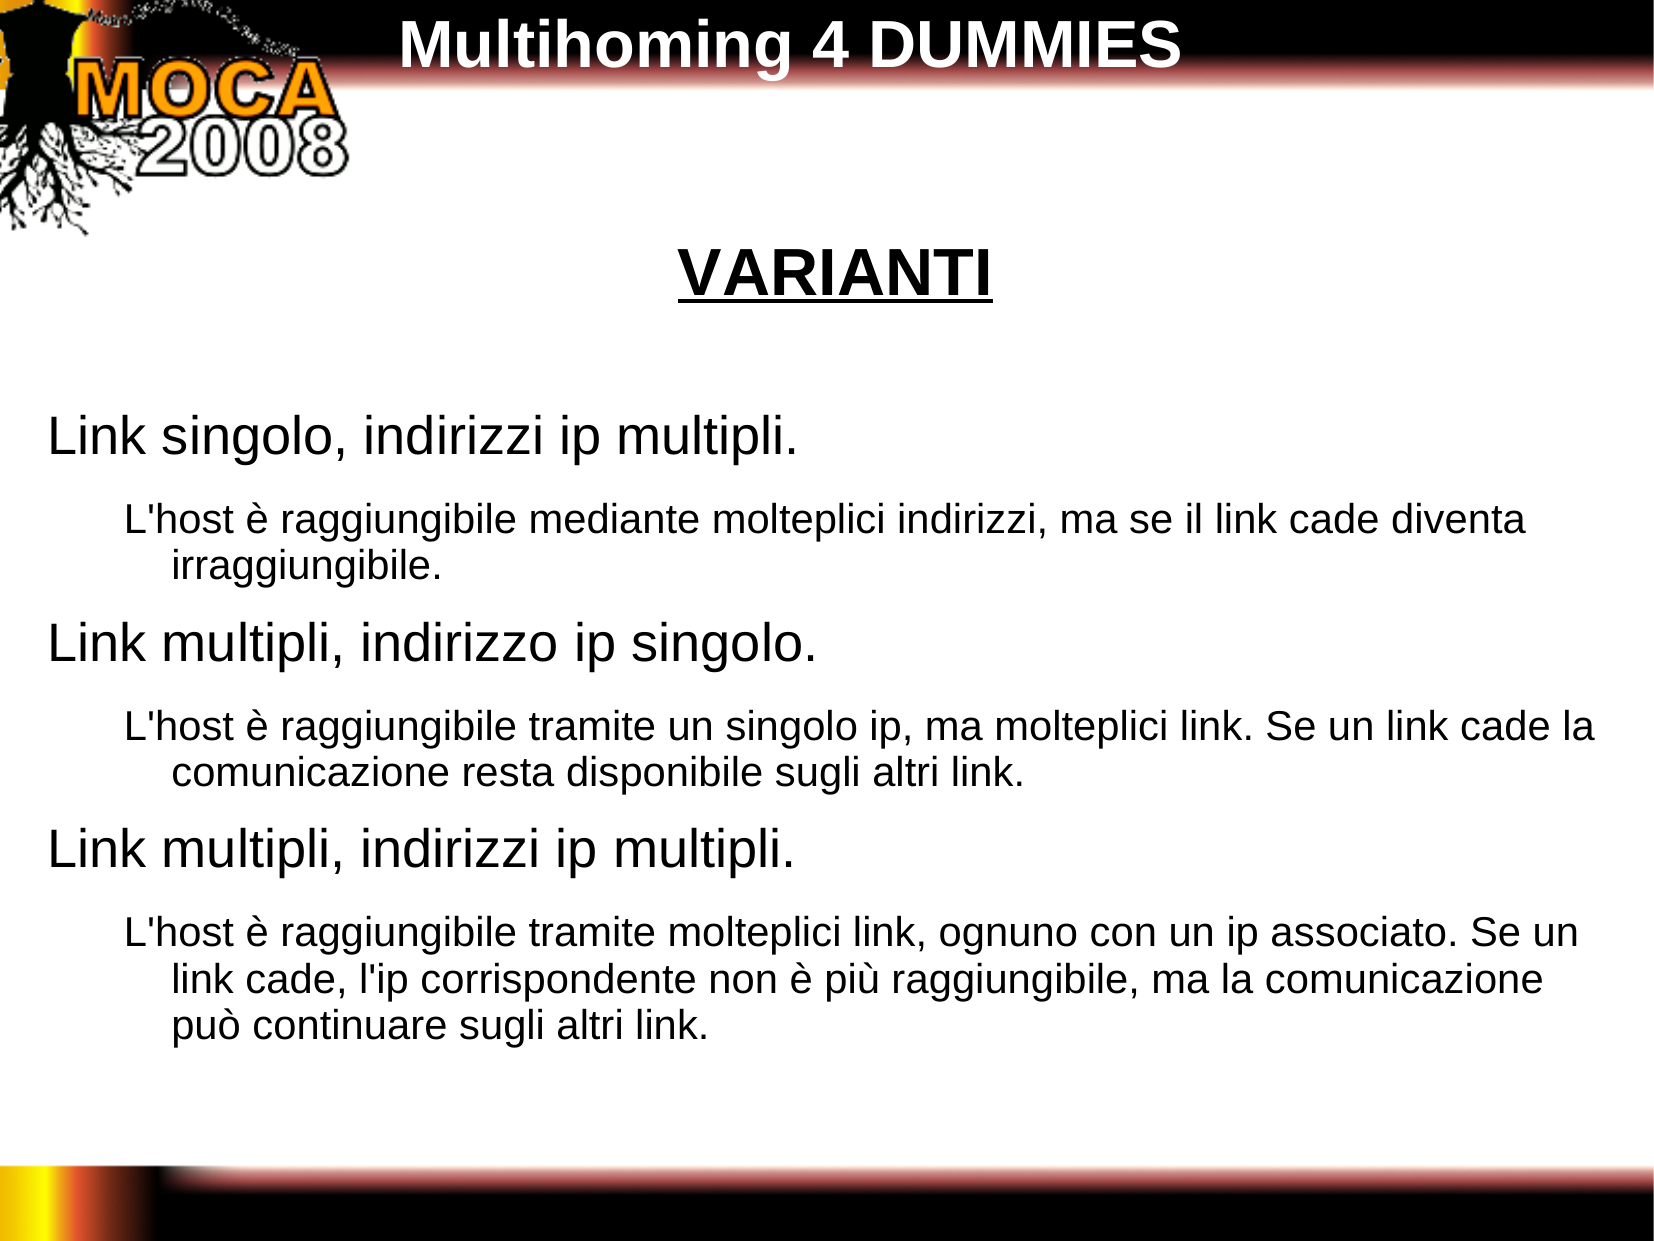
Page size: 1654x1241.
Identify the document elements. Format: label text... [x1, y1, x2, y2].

title Multihoming 4 DUMMIES [324, 0, 1654, 89]
list VARIANTI Link singolo, indirizzi ip multipli. L'host è raggiungibile mediante molteplici indirizzi, ma se il link cade diventa irraggiungibile. Link multipli, indirizzo ip singolo. L'host è raggiungibile tramite un singolo ip, ma molteplici link. Se un link cade la comunicazione resta disponibile sugli altri link. Link multipli, indirizzi ip multipli. L'host è raggiungibile tramite molteplici link, ognuno con un ip associato. Se un link cade, l'ip corrispondente non è più raggiungibile, ma la comunicazione può continuare sugli altri link. [29, 147, 1625, 1093]
picture [0, 0, 1654, 1241]
